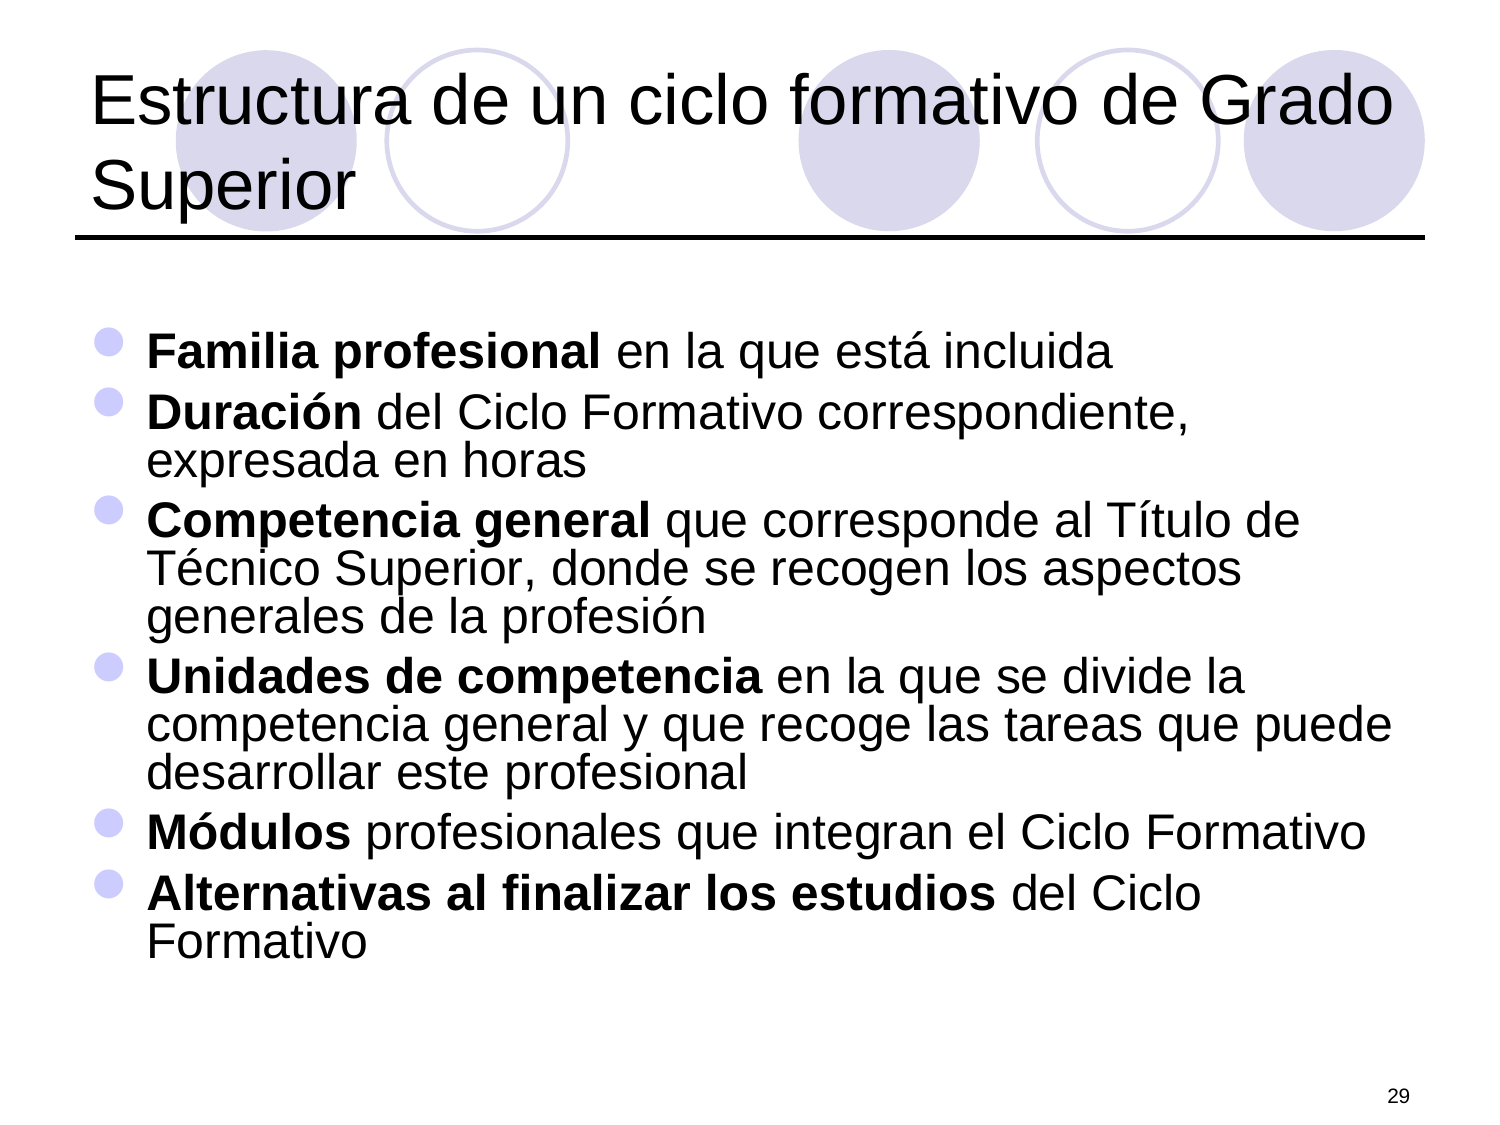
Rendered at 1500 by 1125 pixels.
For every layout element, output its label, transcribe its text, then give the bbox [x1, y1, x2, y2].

title Estructura de un ciclo formativo de Grado Superior [75, 45, 1426, 233]
text_box <number> [1074, 1074, 1426, 1101]
list Familia profesional en la que está incluida Duración del Ciclo Formativo correspondiente, expresada en horas Competencia general que corresponde al Título de Técnico Superior, donde se recogen los aspectos generales de la profesión Unidades de competencia en la que se divide la competencia general y que recoge las tareas que puede desarrollar este profesional Módulos profesionales que integran el Ciclo Formativo Alternativas al finalizar los estudios del Ciclo Formativo [75, 262, 1426, 1039]
